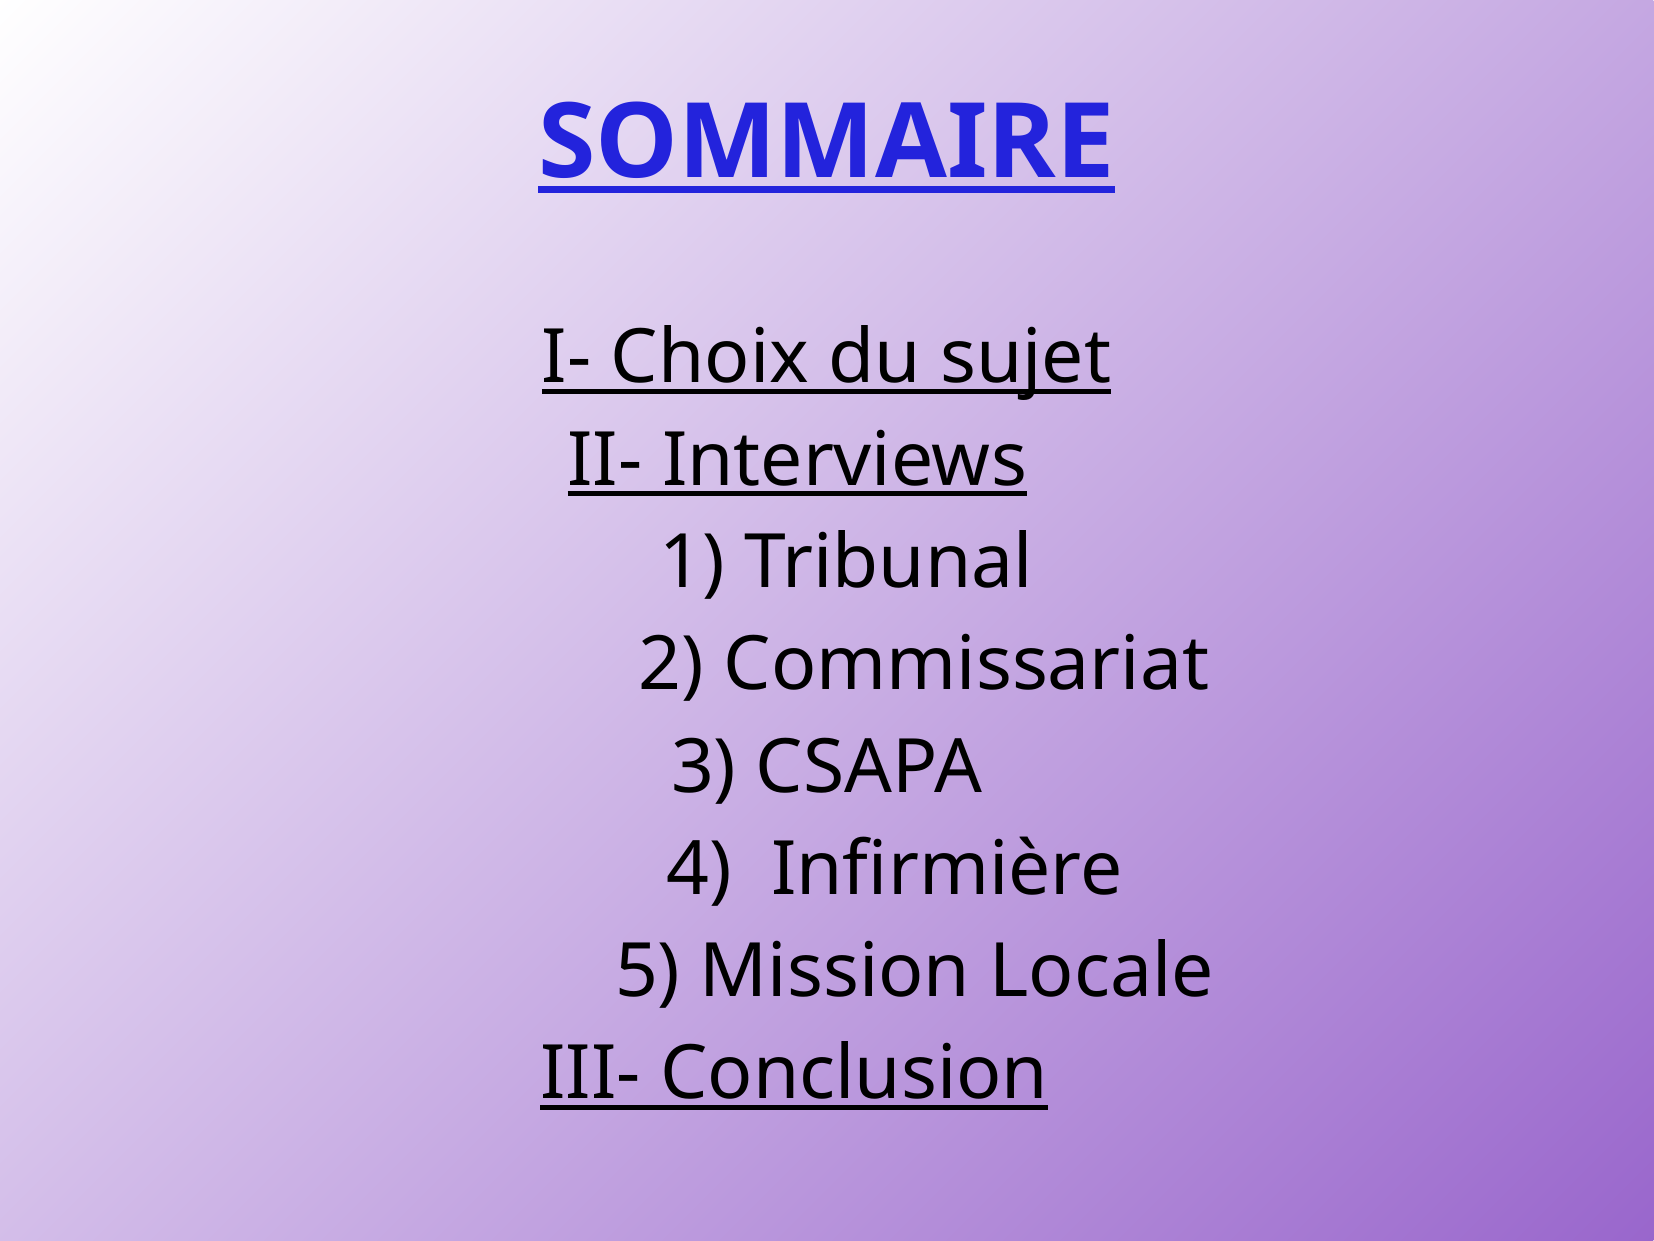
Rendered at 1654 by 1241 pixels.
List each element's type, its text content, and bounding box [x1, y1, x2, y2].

text_box I- Choix du sujet II- Interviews 1) Tribunal 2) Commissariat 3) CSAPA 4) Infirmière 5) Mission Locale III- Conclusion [0, 295, 1654, 1147]
text_box SOMMAIRE [0, 59, 1654, 200]
